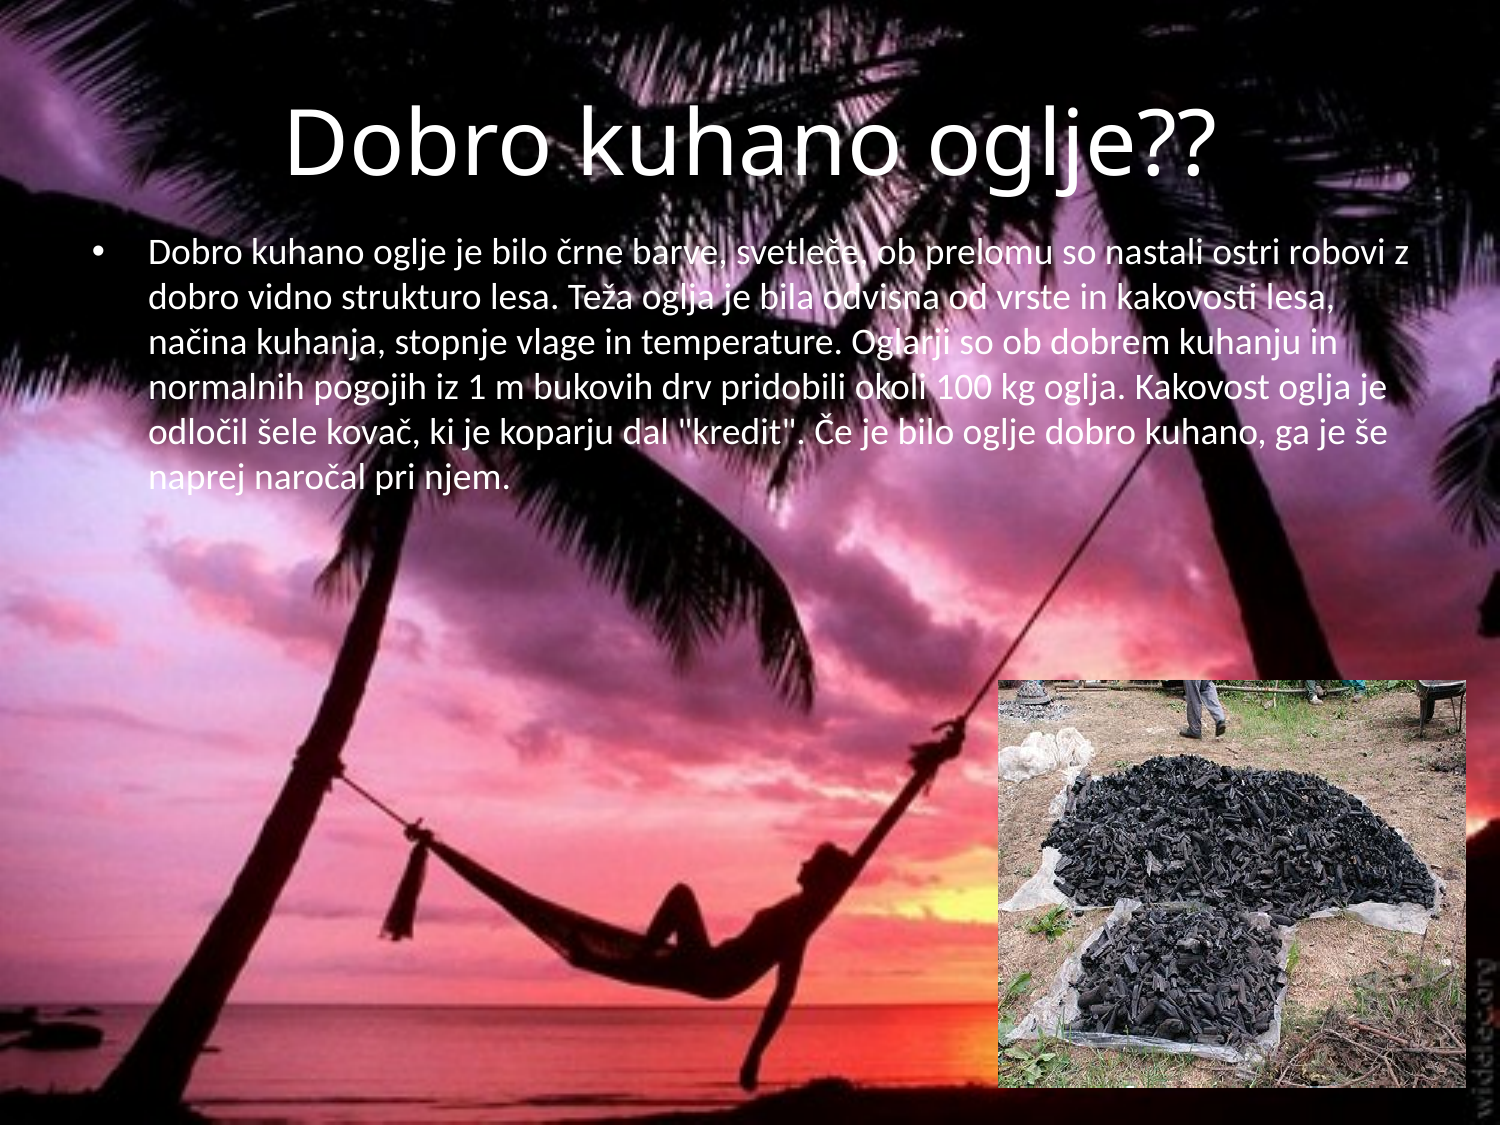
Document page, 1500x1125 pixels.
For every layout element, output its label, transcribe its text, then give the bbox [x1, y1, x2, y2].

list Dobro kuhano oglje je bilo črne barve, svetleče, ob prelomu so nastali ostri robovi z dobro vidno strukturo lesa. Teža oglja je bila odvisna od vrste in kakovosti lesa, načina kuhanja, stopnje vlage in temperature. Oglarji so ob dobrem kuhanju in normalnih pogojih iz 1 m bukovih drv pridobili okoli 100 kg oglja. Kakovost oglja je odločil šele kovač, ki je koparju dal "kredit". Če je bilo oglje dobro kuhano, ga je še naprej naročal pri njem. [76, 220, 1427, 963]
title Dobro kuhano oglje?? [75, 45, 1425, 233]
picture [0, 0, 1500, 1125]
